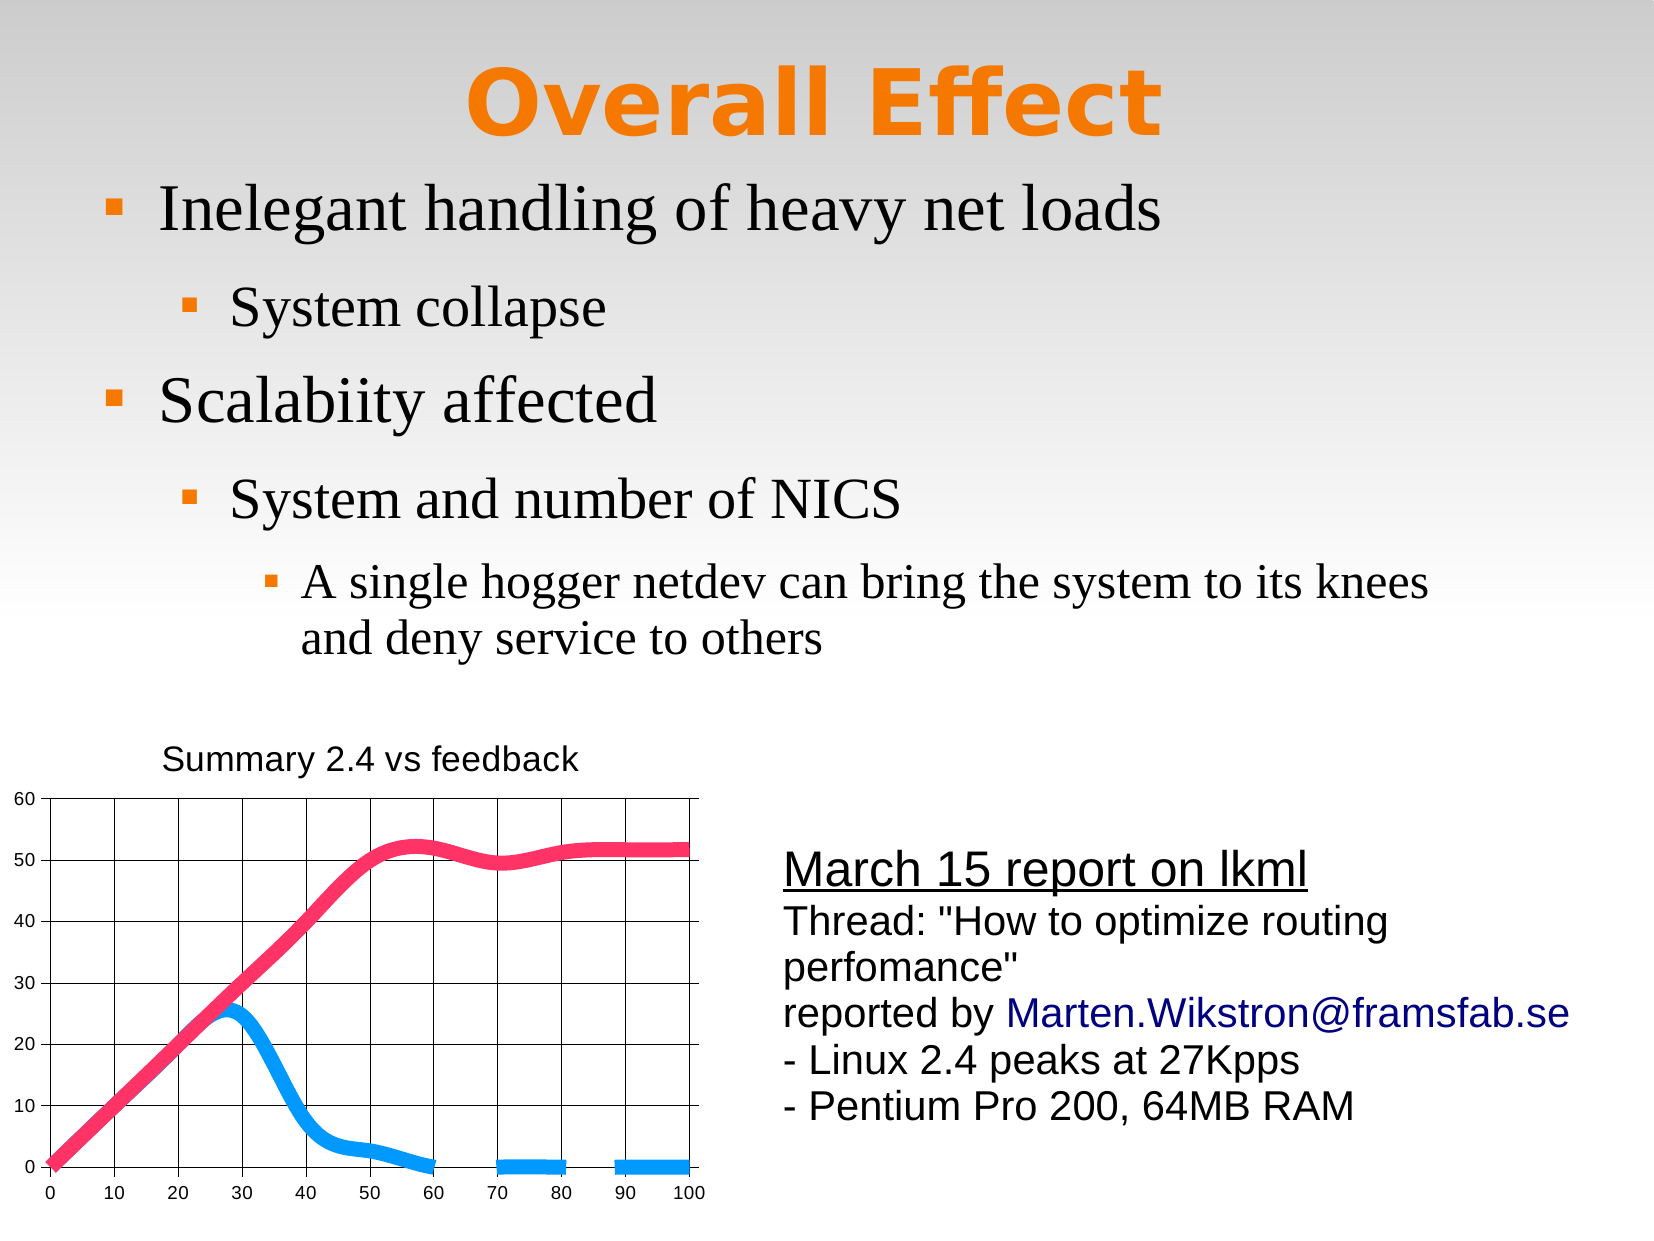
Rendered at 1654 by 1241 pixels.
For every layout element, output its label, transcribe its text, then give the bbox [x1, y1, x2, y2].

text_box March 15 report on lkml Thread: "How to optimize routing perfomance" reported by Marten.Wikstron@framsfab.se - Linux 2.4 peaks at 27Kpps - Pentium Pro 200, 64MB RAM [768, 834, 1629, 1198]
list Inelegant handling of heavy net loads System collapse Scalabiity affected System and number of NICS A single hogger netdev can bring the system to its knees and deny service to others [88, 170, 1514, 714]
title Overall Effect [108, 0, 1521, 208]
chart [0, 717, 722, 1215]
